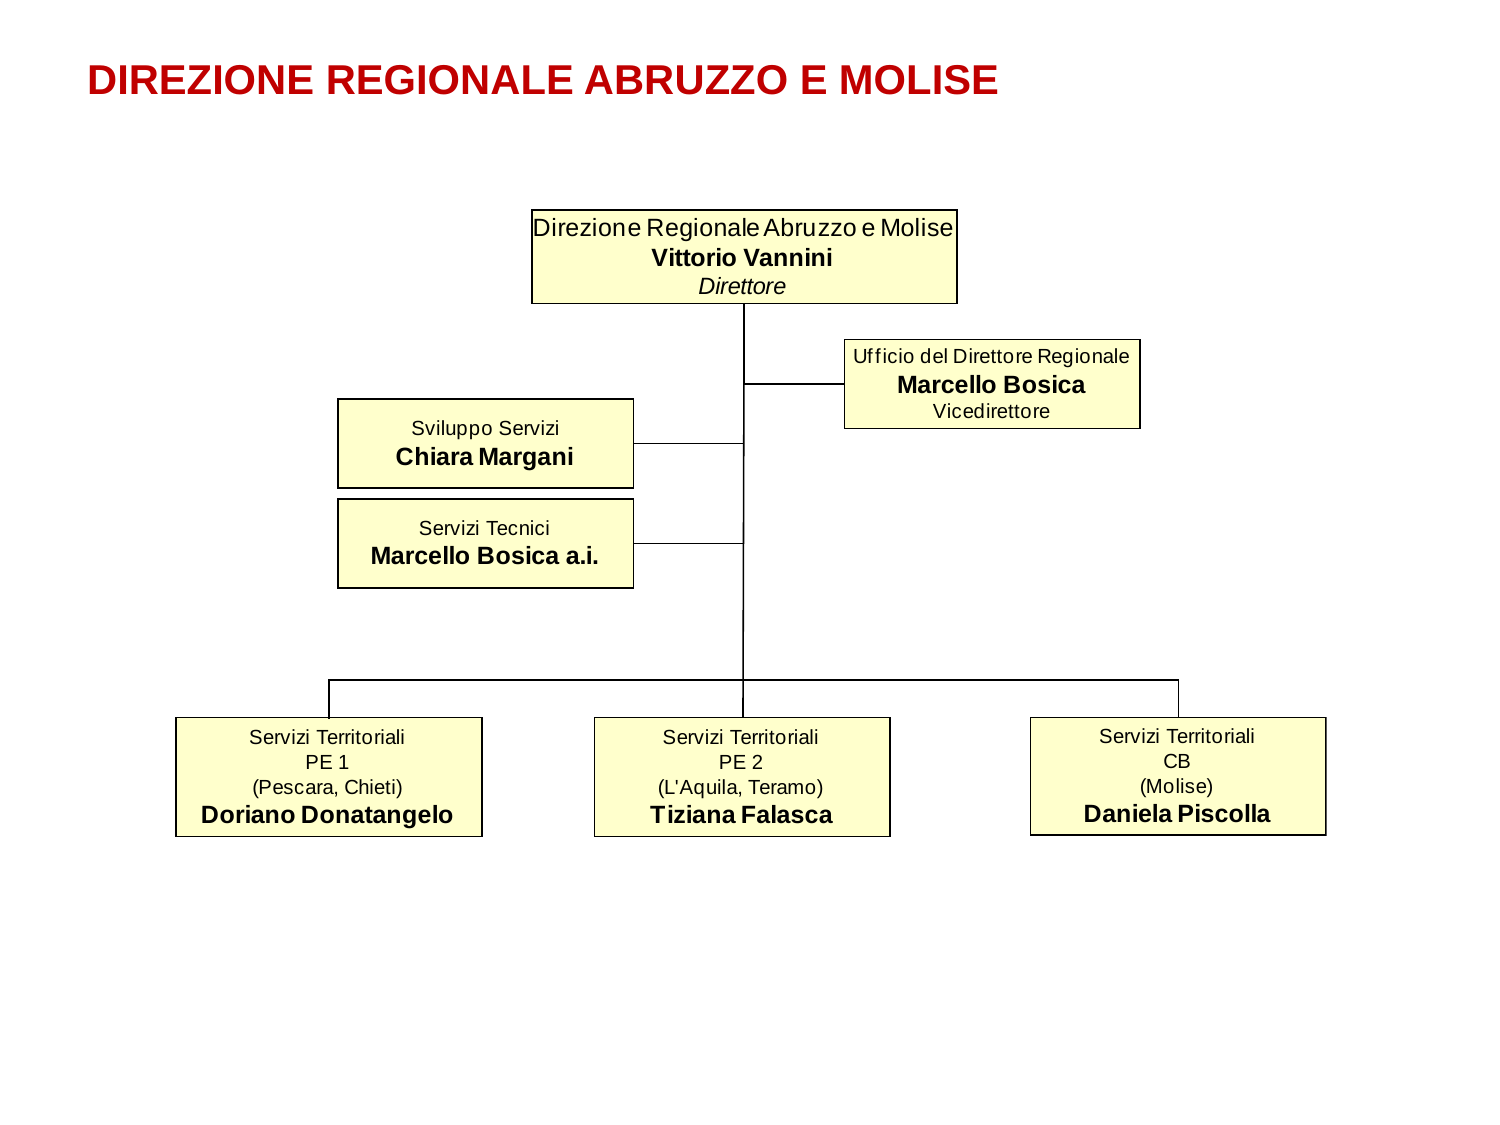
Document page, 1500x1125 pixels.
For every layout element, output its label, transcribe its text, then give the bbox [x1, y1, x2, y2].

title DIREZIONE REGIONALE ABRUZZO E MOLISE [72, 45, 1462, 128]
picture [173, 204, 1327, 838]
